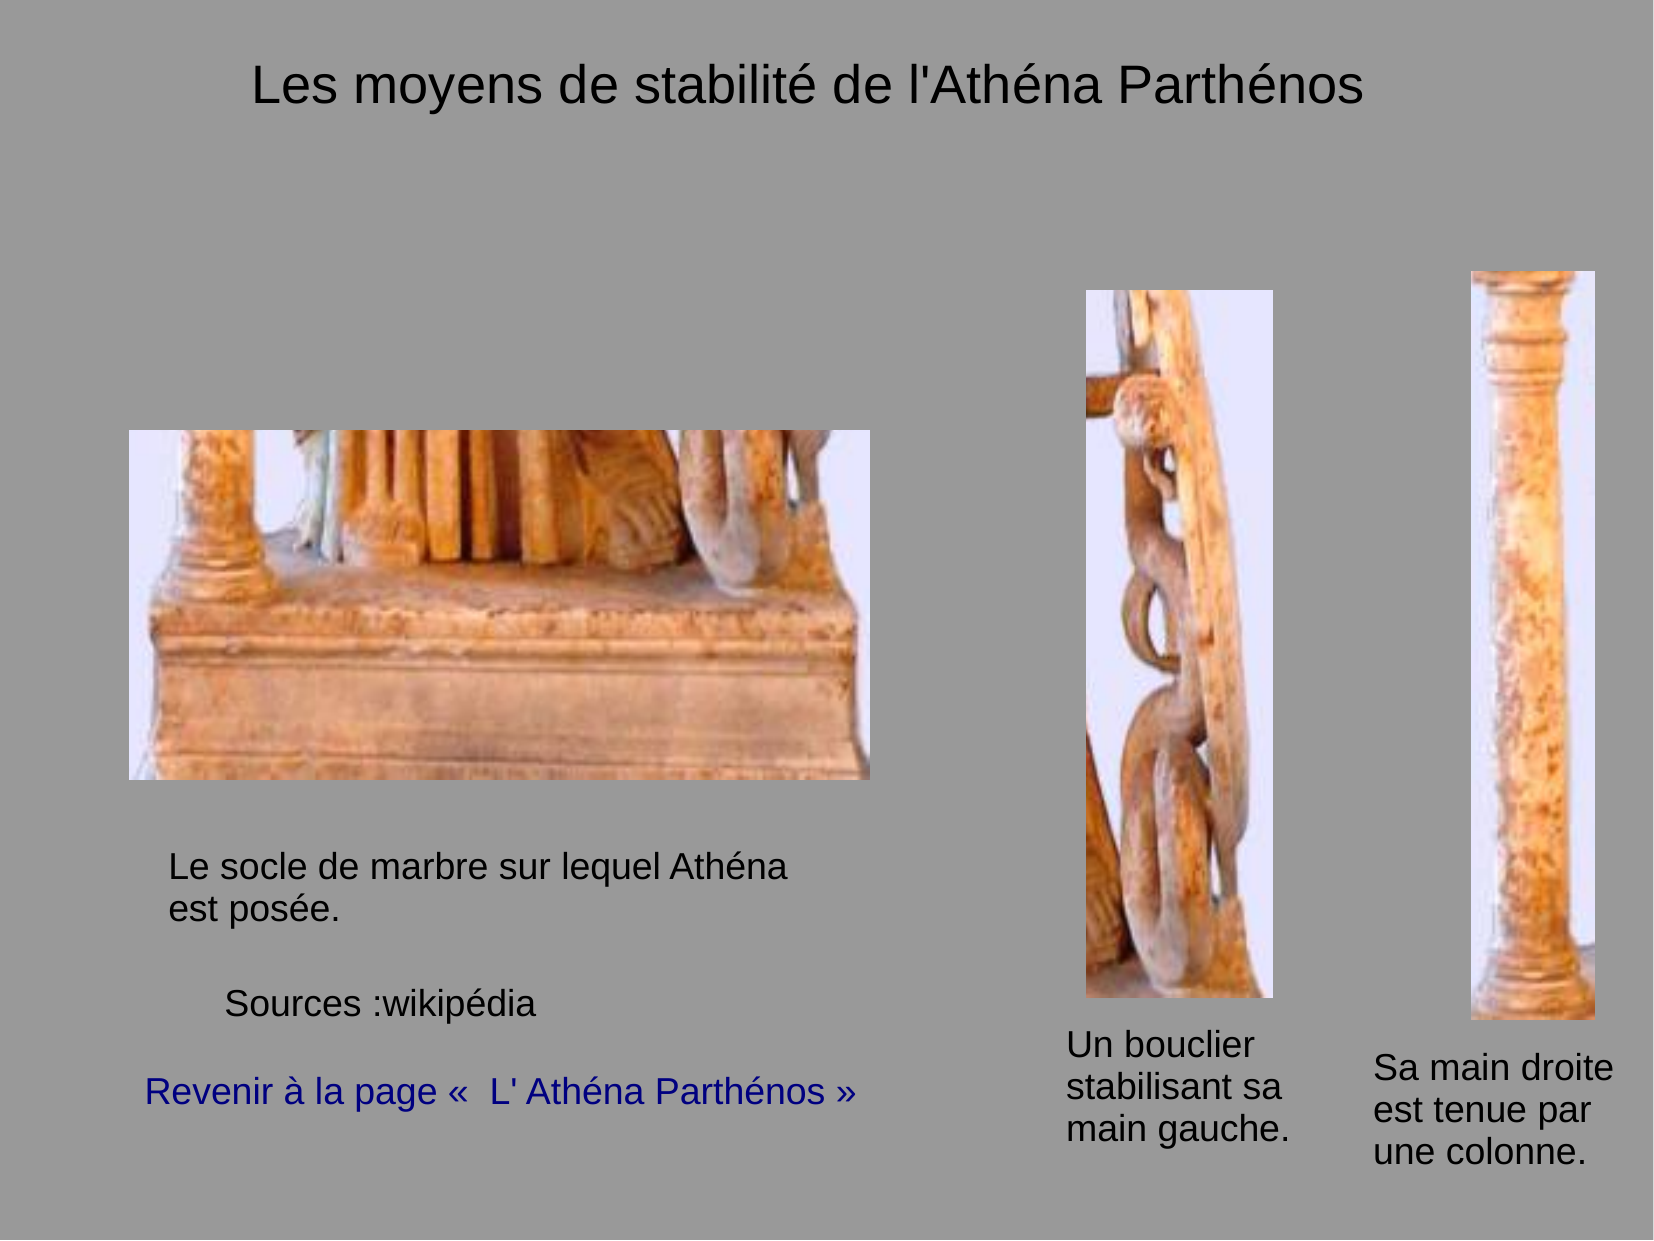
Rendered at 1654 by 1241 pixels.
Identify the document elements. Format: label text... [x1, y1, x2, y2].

text_box Un bouclier stabilisant sa main gauche. [1051, 1015, 1335, 1157]
picture [129, 430, 870, 780]
text_box Les moyens de stabilité de l'Athéna Parthénos [236, 47, 1441, 207]
picture [1471, 271, 1595, 1020]
text_box Le socle de marbre sur lequel Athéna est posée. [153, 838, 851, 938]
text_box Sources :wikipédia [209, 975, 809, 1032]
picture [1086, 290, 1273, 998]
text_box Sa main droite est tenue par une colonne. [1358, 1039, 1654, 1181]
text_box Revenir à la page « L' Athéna Parthénos » [129, 1062, 873, 1120]
